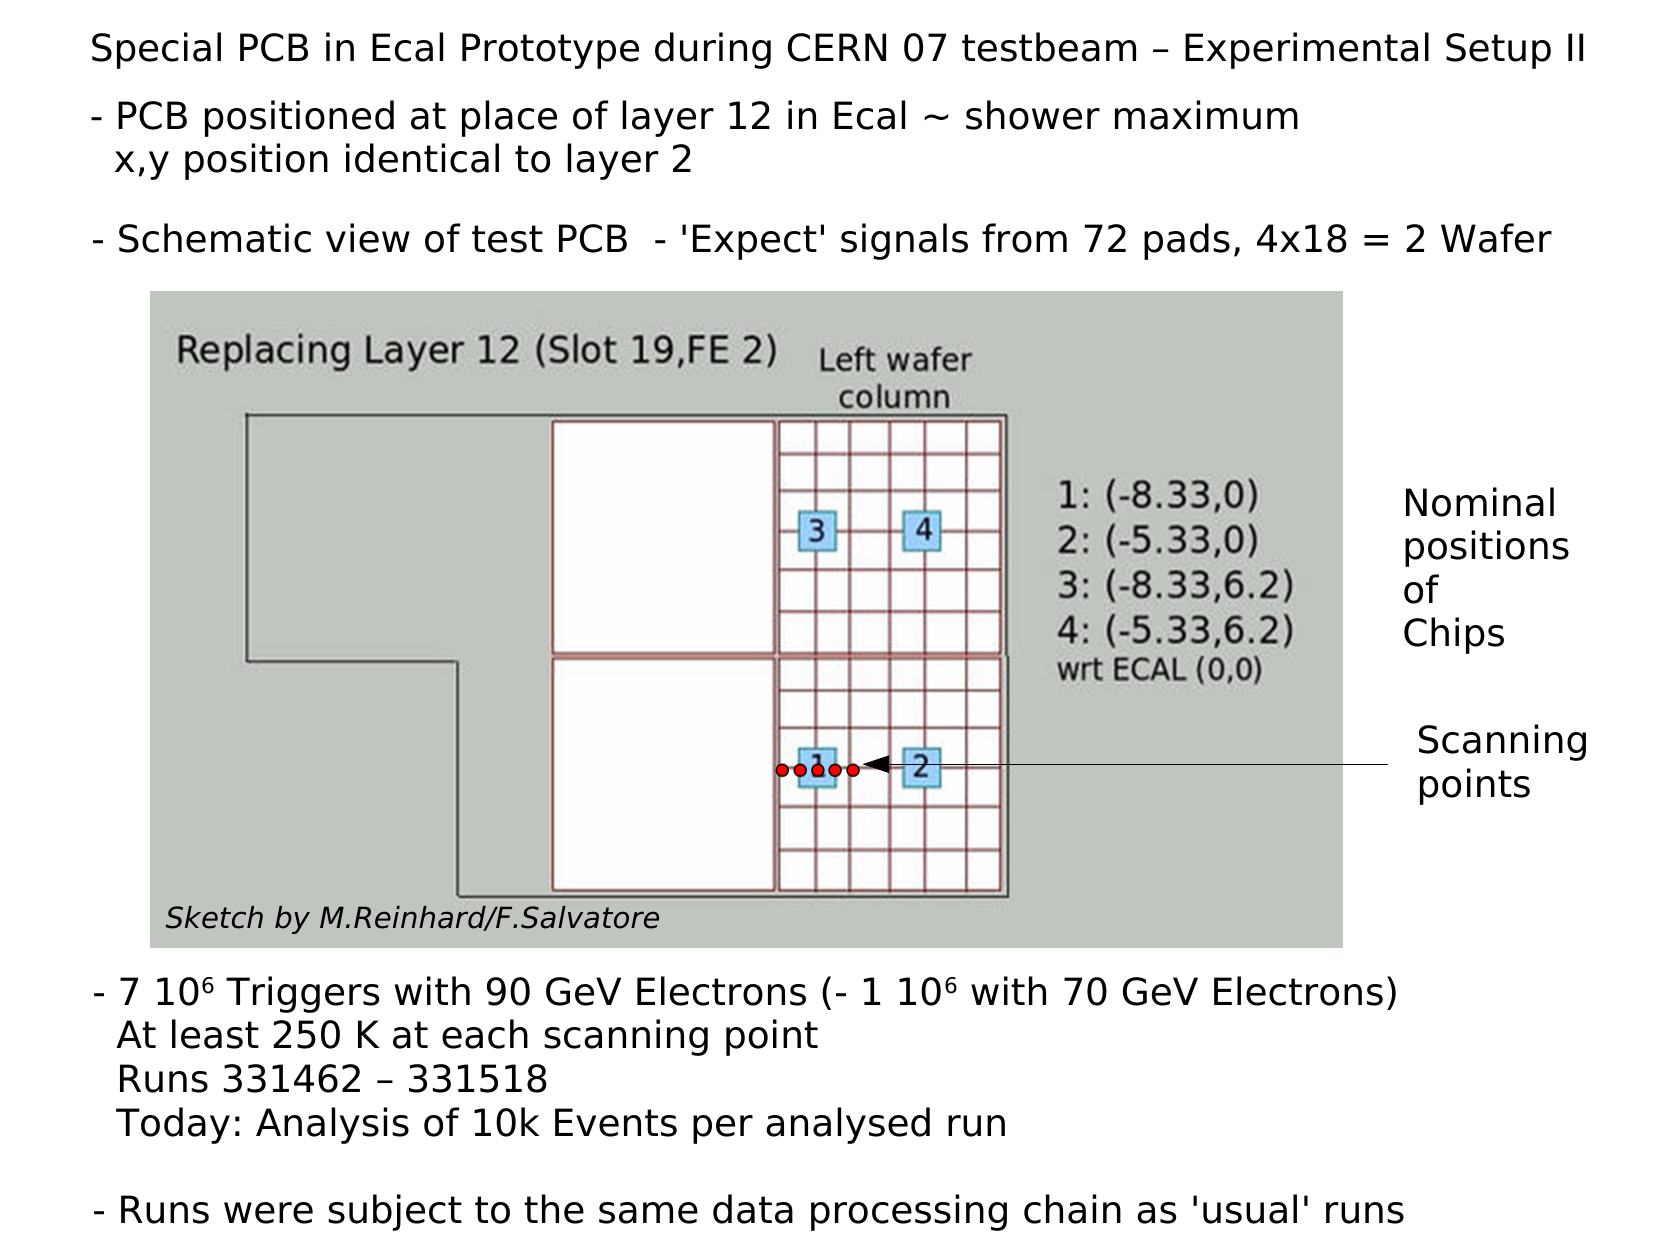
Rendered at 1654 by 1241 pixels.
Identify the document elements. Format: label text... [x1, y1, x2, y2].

picture [150, 291, 1343, 948]
text_box Nominal positions of Chips [1387, 473, 1582, 663]
text_box Special PCB in Ecal Prototype during CERN 07 testbeam – Experimental Setup II [75, 19, 1571, 79]
text_box - PCB positioned at place of layer 12 in Ecal ~ shower maximum x,y position identical to layer 2 [75, 87, 1291, 189]
text_box Sketch by M.Reinhard/F.Salvatore [150, 894, 676, 944]
text_box - 7 106 Triggers with 90 GeV Electrons (- 1 106 with 70 GeV Electrons) At least 250 K at each scanning point Runs 331462 – 331518 Today: Analysis of 10k Events per analysed run - Runs were subject to the same data processing chain as 'usual' runs [77, 963, 1405, 1241]
text_box Scanning points [1401, 711, 1613, 814]
text_box - Schematic view of test PCB - 'Expect' signals from 72 pads, 4x18 = 2 Wafer [76, 210, 1537, 269]
